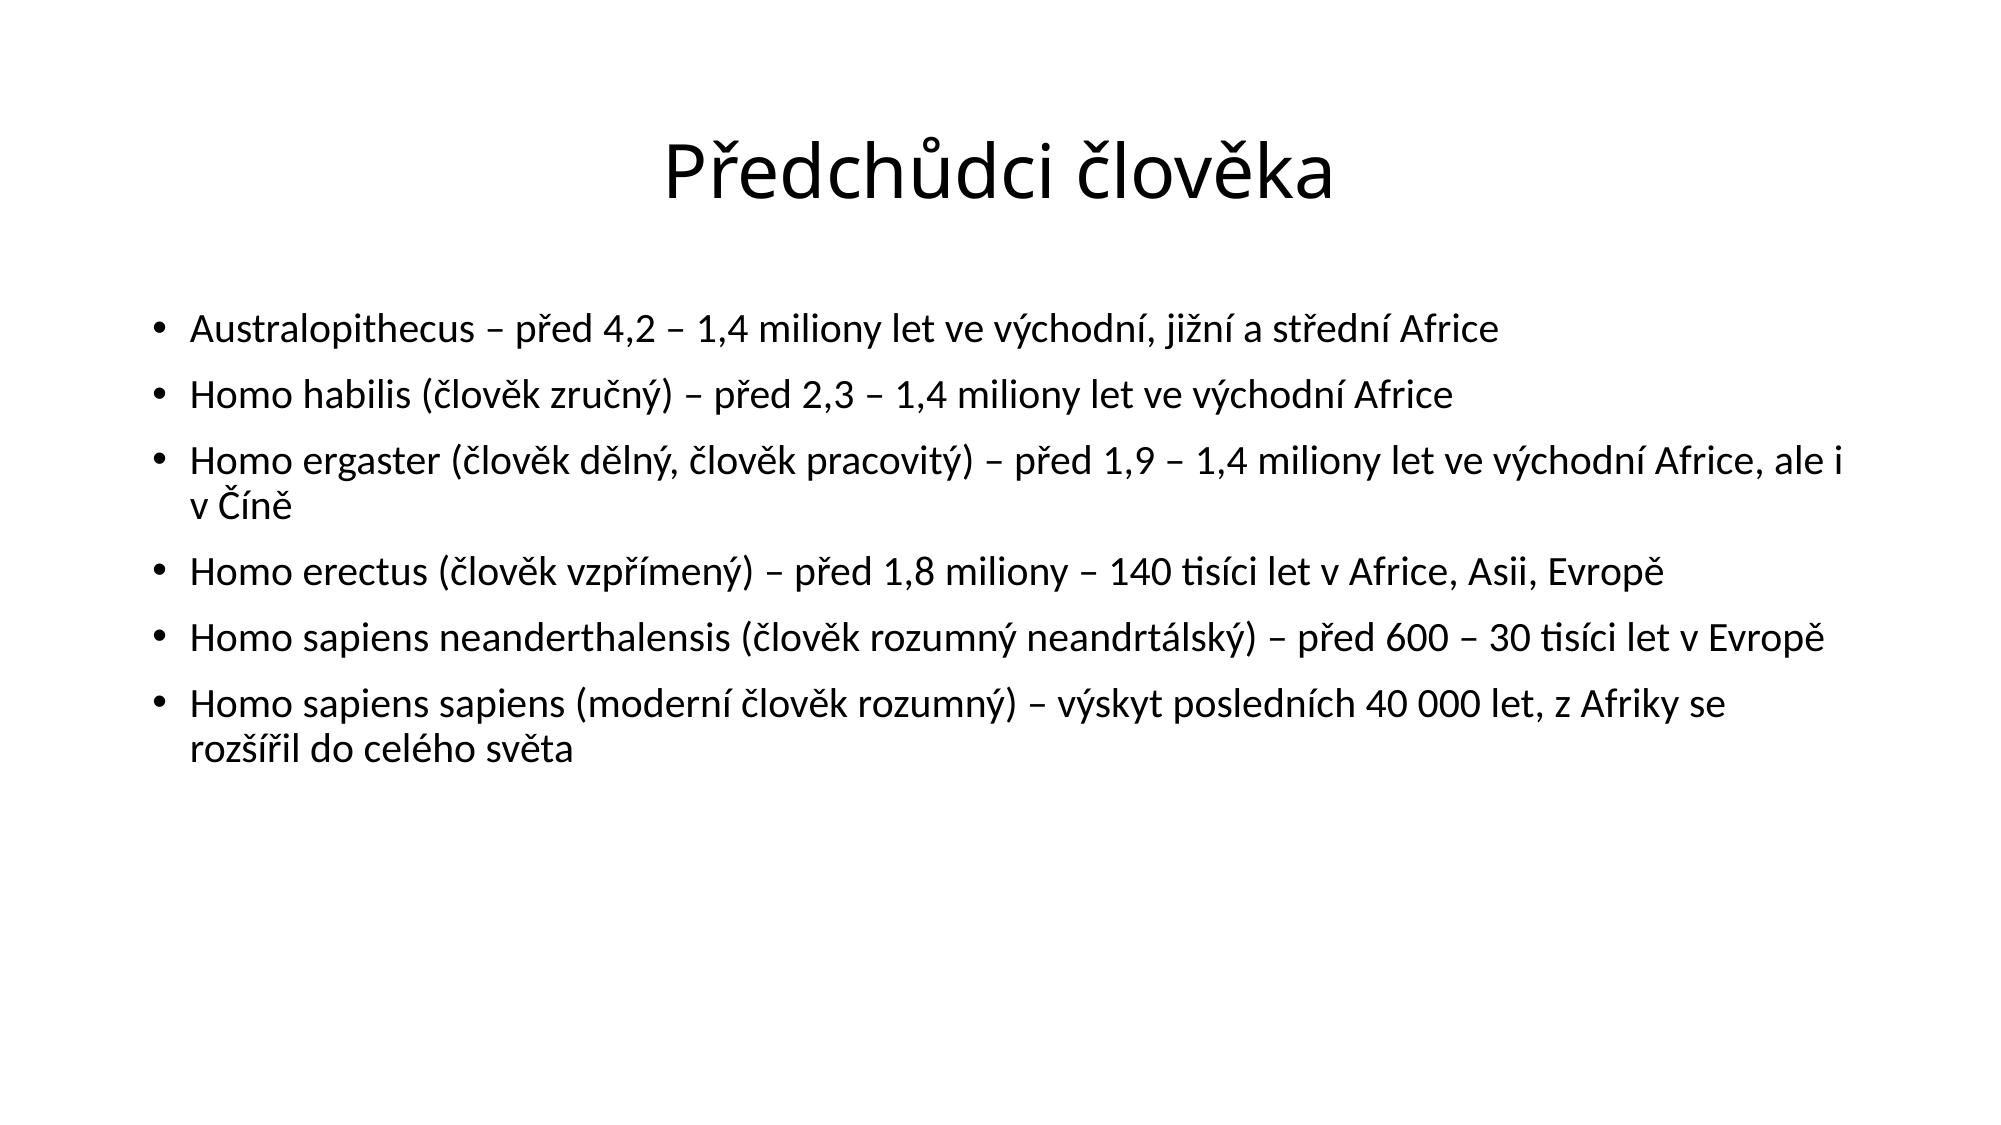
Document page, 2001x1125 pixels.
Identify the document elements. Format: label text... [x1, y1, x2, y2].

list Australopithecus – před 4,2 – 1,4 miliony let ve východní, jižní a střední Africe Homo habilis (člověk zručný) – před 2,3 – 1,4 miliony let ve východní Africe Homo ergaster (člověk dělný, člověk pracovitý) – před 1,9 – 1,4 miliony let ve východní Africe, ale i v Číně Homo erectus (člověk vzpřímený) – před 1,8 miliony – 140 tisíci let v Africe, Asii, Evropě Homo sapiens neanderthalensis (člověk rozumný neandrtálský) – před 600 – 30 tisíci let v Evropě Homo sapiens sapiens (moderní člověk rozumný) – výskyt posledních 40 000 let, z Afriky se rozšířil do celého světa [137, 299, 1863, 1014]
title Předchůdci člověka [137, 59, 1863, 278]
